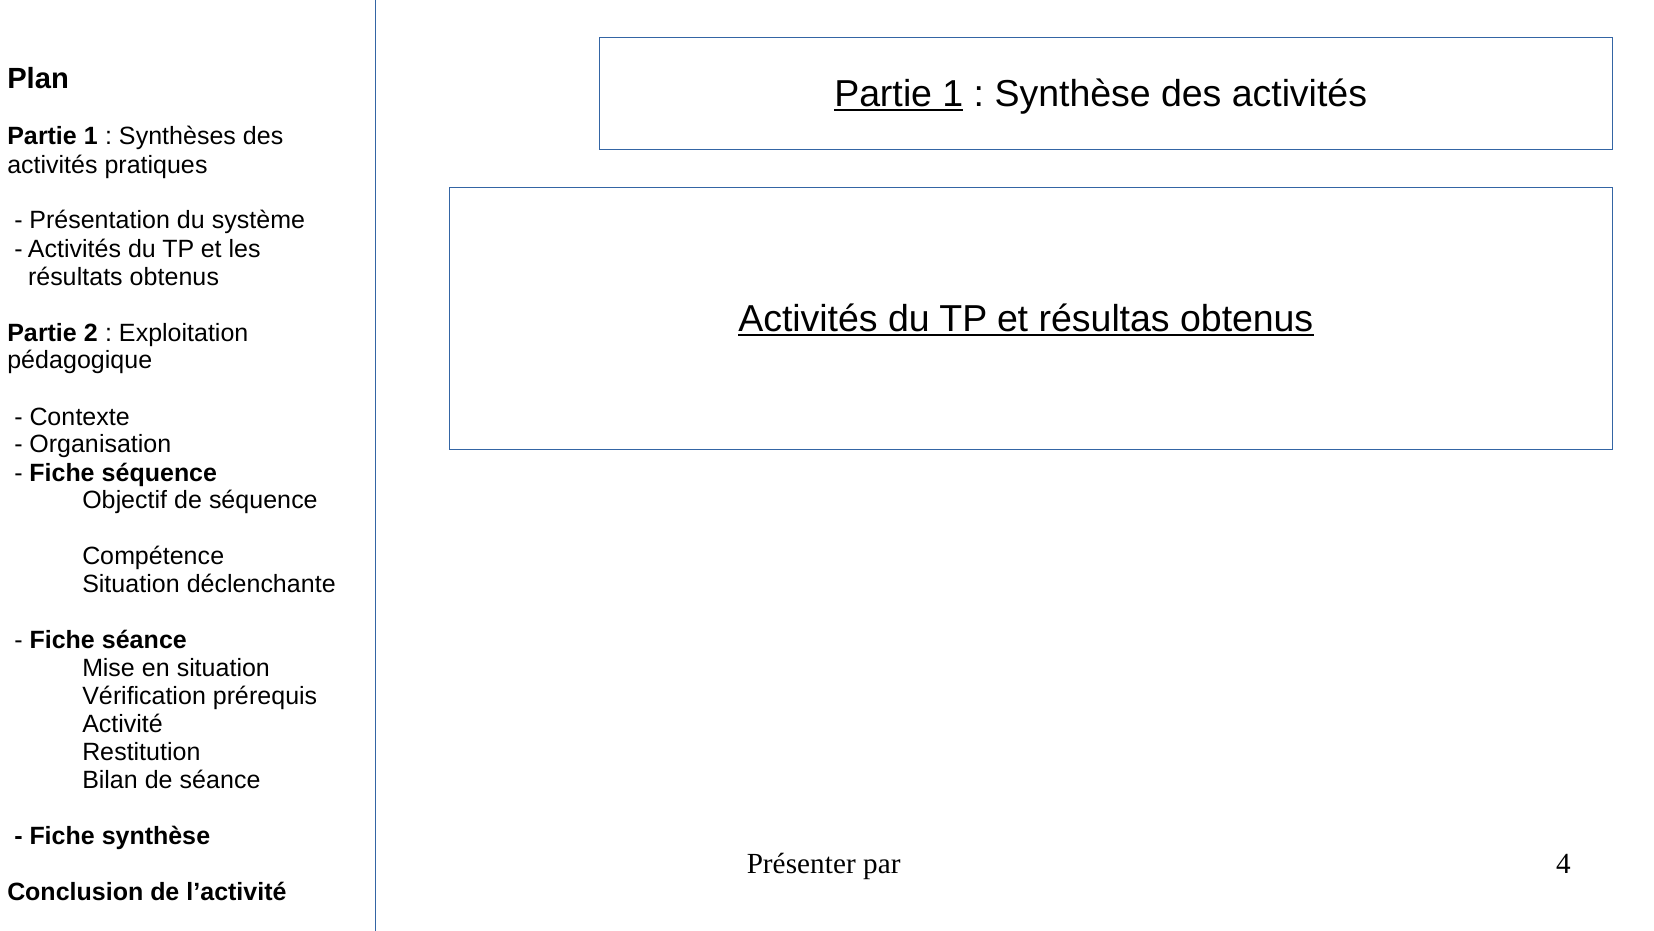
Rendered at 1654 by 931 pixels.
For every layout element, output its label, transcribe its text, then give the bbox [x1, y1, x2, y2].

text_box Partie 1 : Synthèse des activités [599, 37, 1613, 150]
text_box Activités du TP et résultas obtenus [449, 187, 1613, 450]
title Plan Partie 1 : Synthèses des activités pratiques - Présentation du système - Activités du TP et les résultats obtenus Partie 2 : Exploitation pédagogique - Contexte - Organisation - Fiche séquence Objectif de séquence Compétence Situation déclenchante - Fiche séance Mise en situation Vérification prérequis Activité Restitution Bilan de séance - Fiche synthèse Conclusion de l’activité [7, 3, 338, 928]
